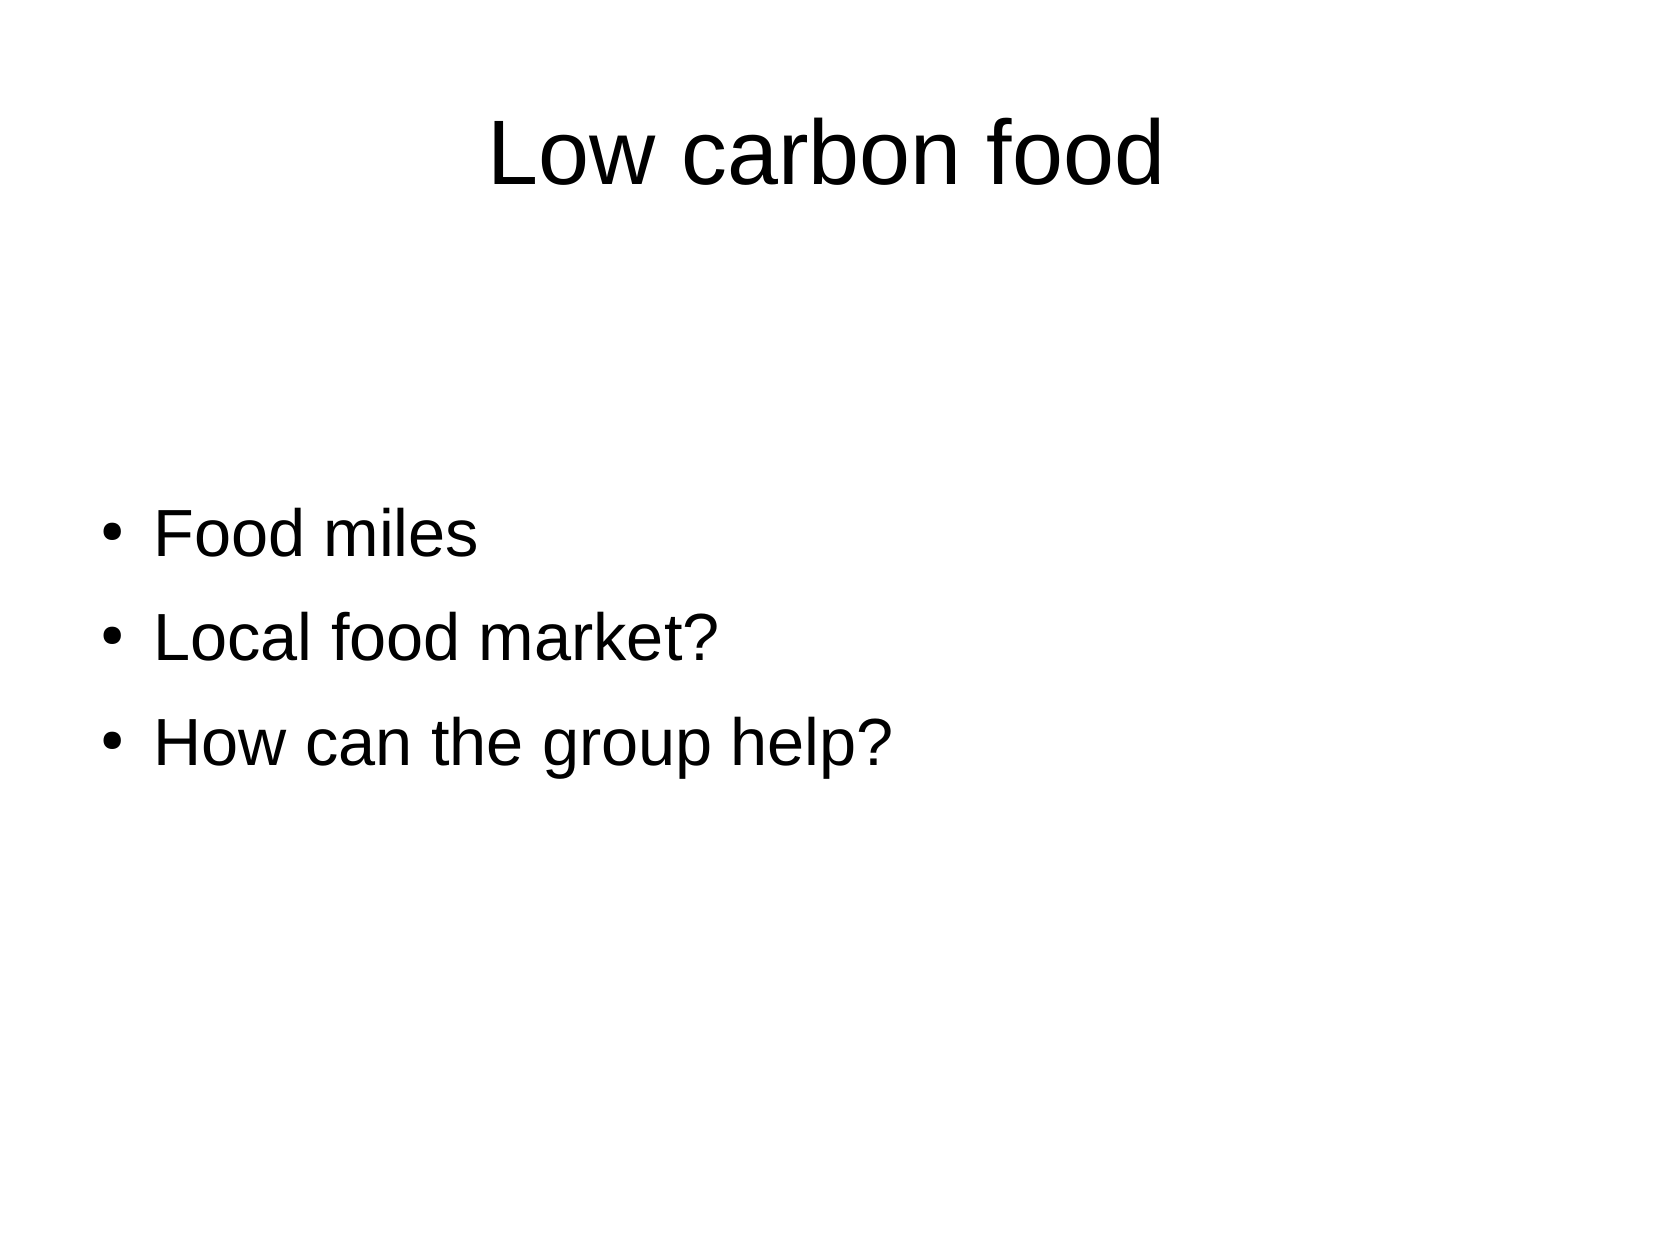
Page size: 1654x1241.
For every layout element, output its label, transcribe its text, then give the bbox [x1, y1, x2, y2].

list Food miles Local food market? How can the group help? [82, 496, 1571, 1216]
title Low carbon food [82, 49, 1571, 257]
